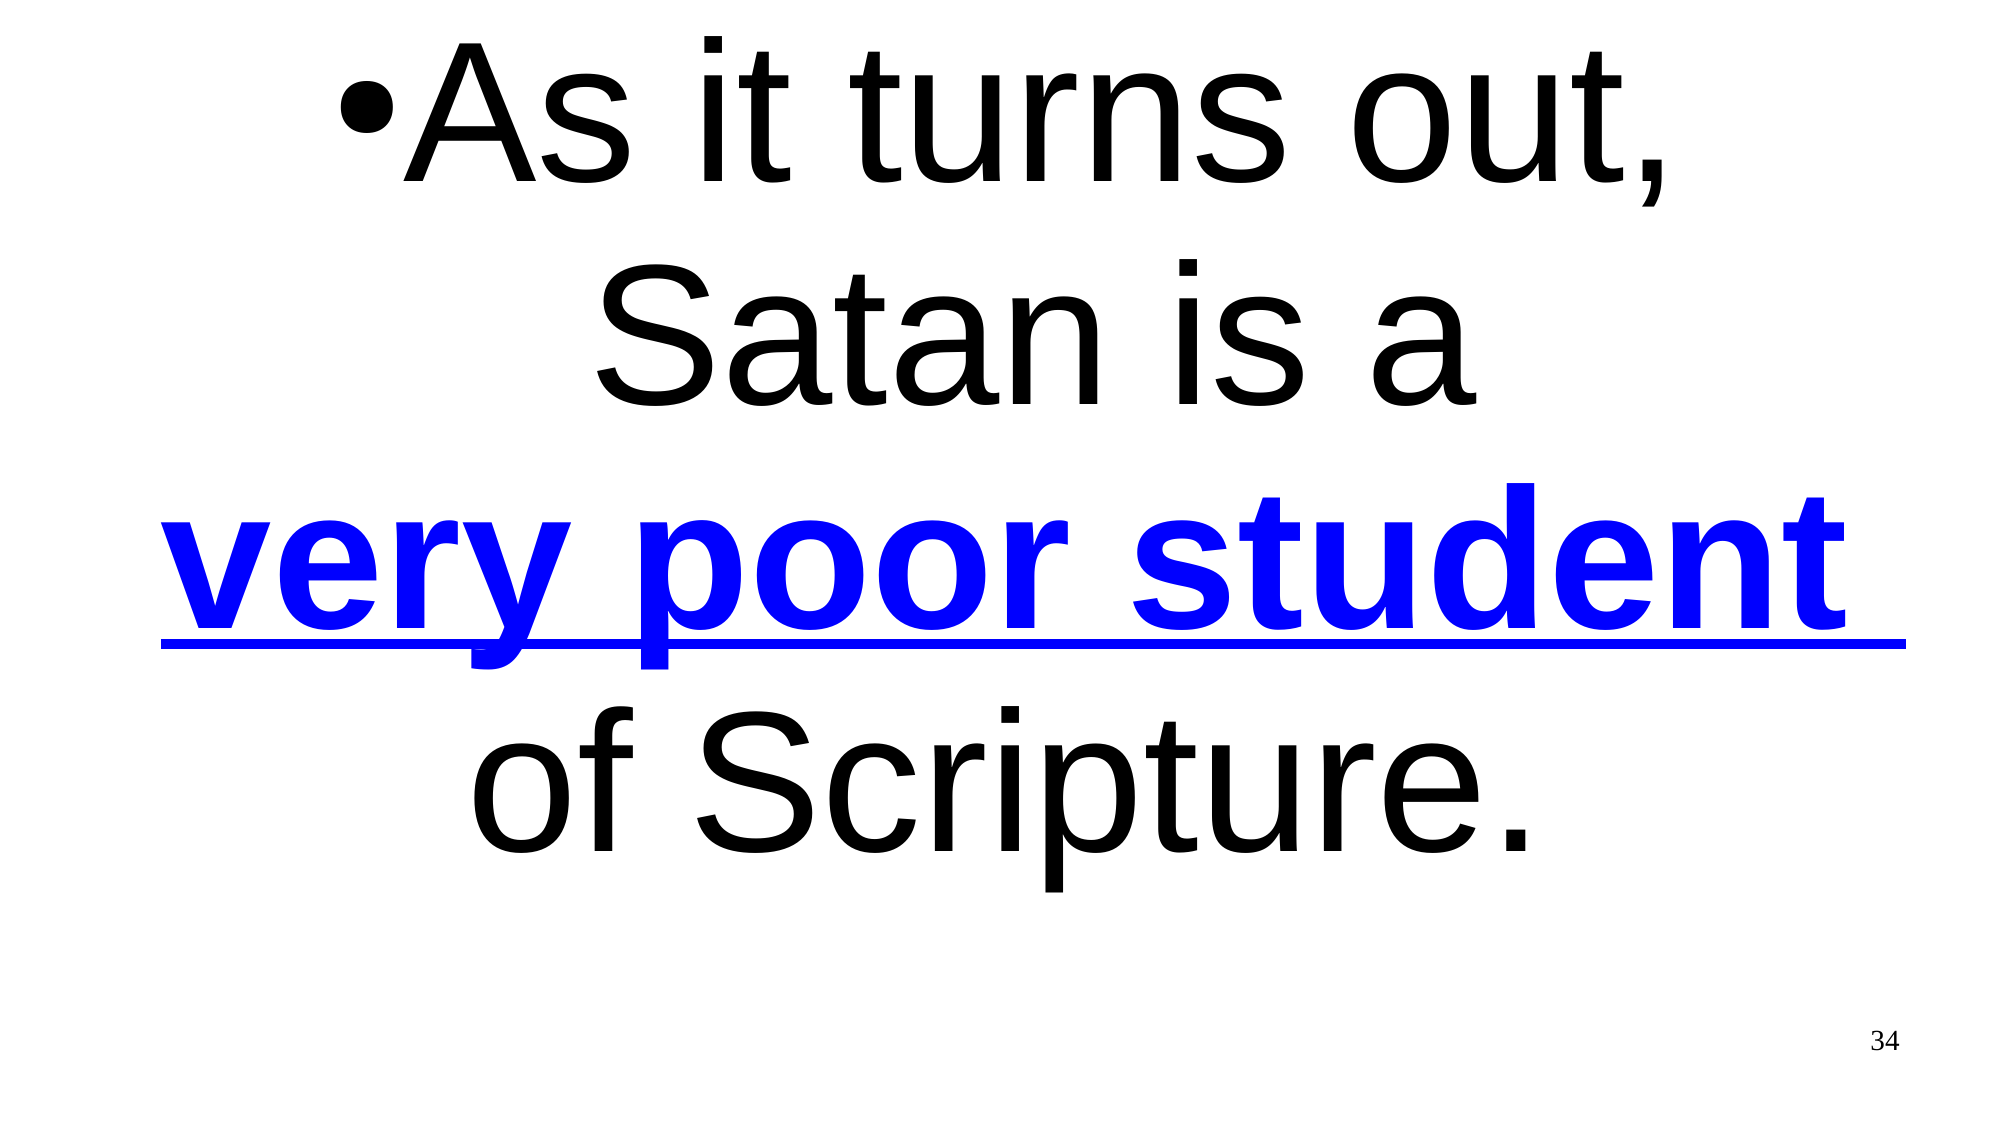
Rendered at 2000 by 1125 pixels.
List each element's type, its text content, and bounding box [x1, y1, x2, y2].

list As it turns out, Satan is a very poor student of Scripture. [0, 0, 1996, 1123]
